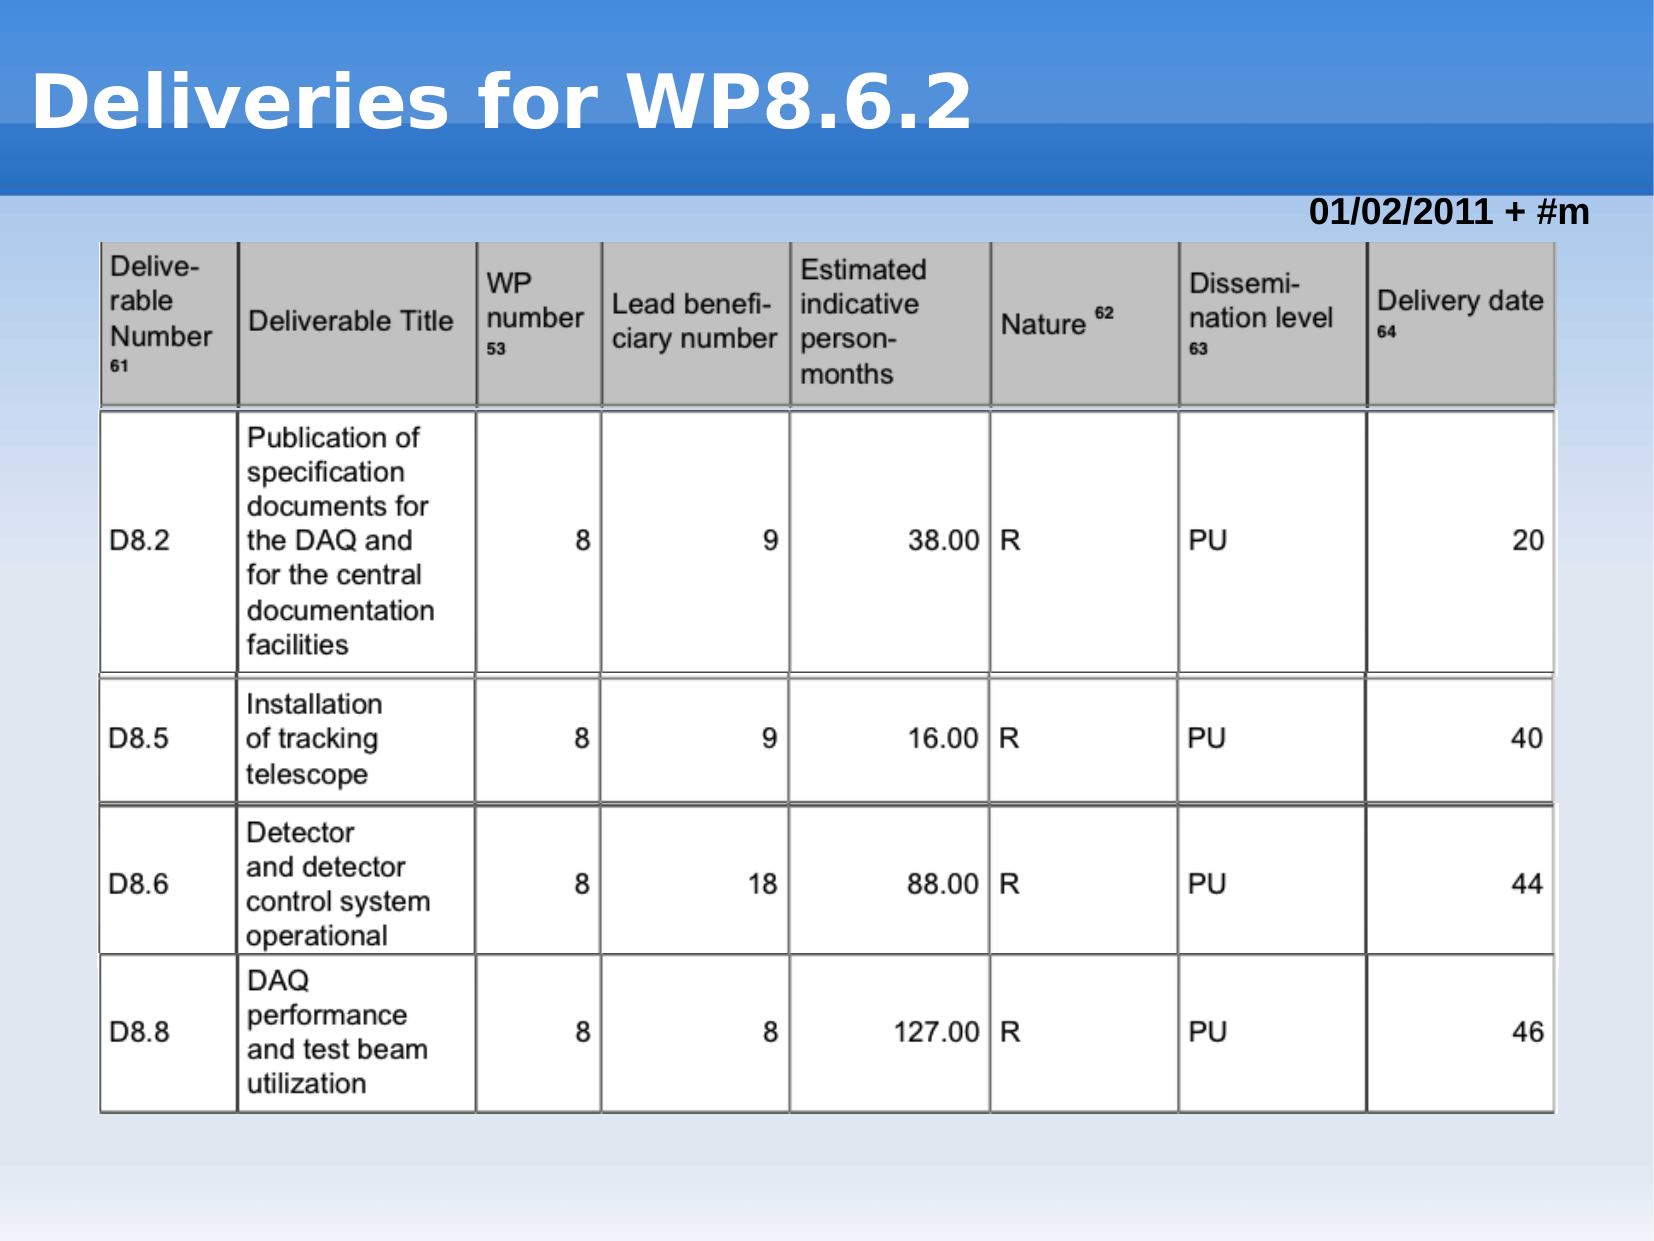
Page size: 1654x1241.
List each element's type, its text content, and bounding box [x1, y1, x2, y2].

picture [0, 0, 1654, 1241]
title Deliveries for WP8.6.2 [29, 0, 1654, 207]
text_box 01/02/2011 + #m [1294, 183, 1607, 241]
